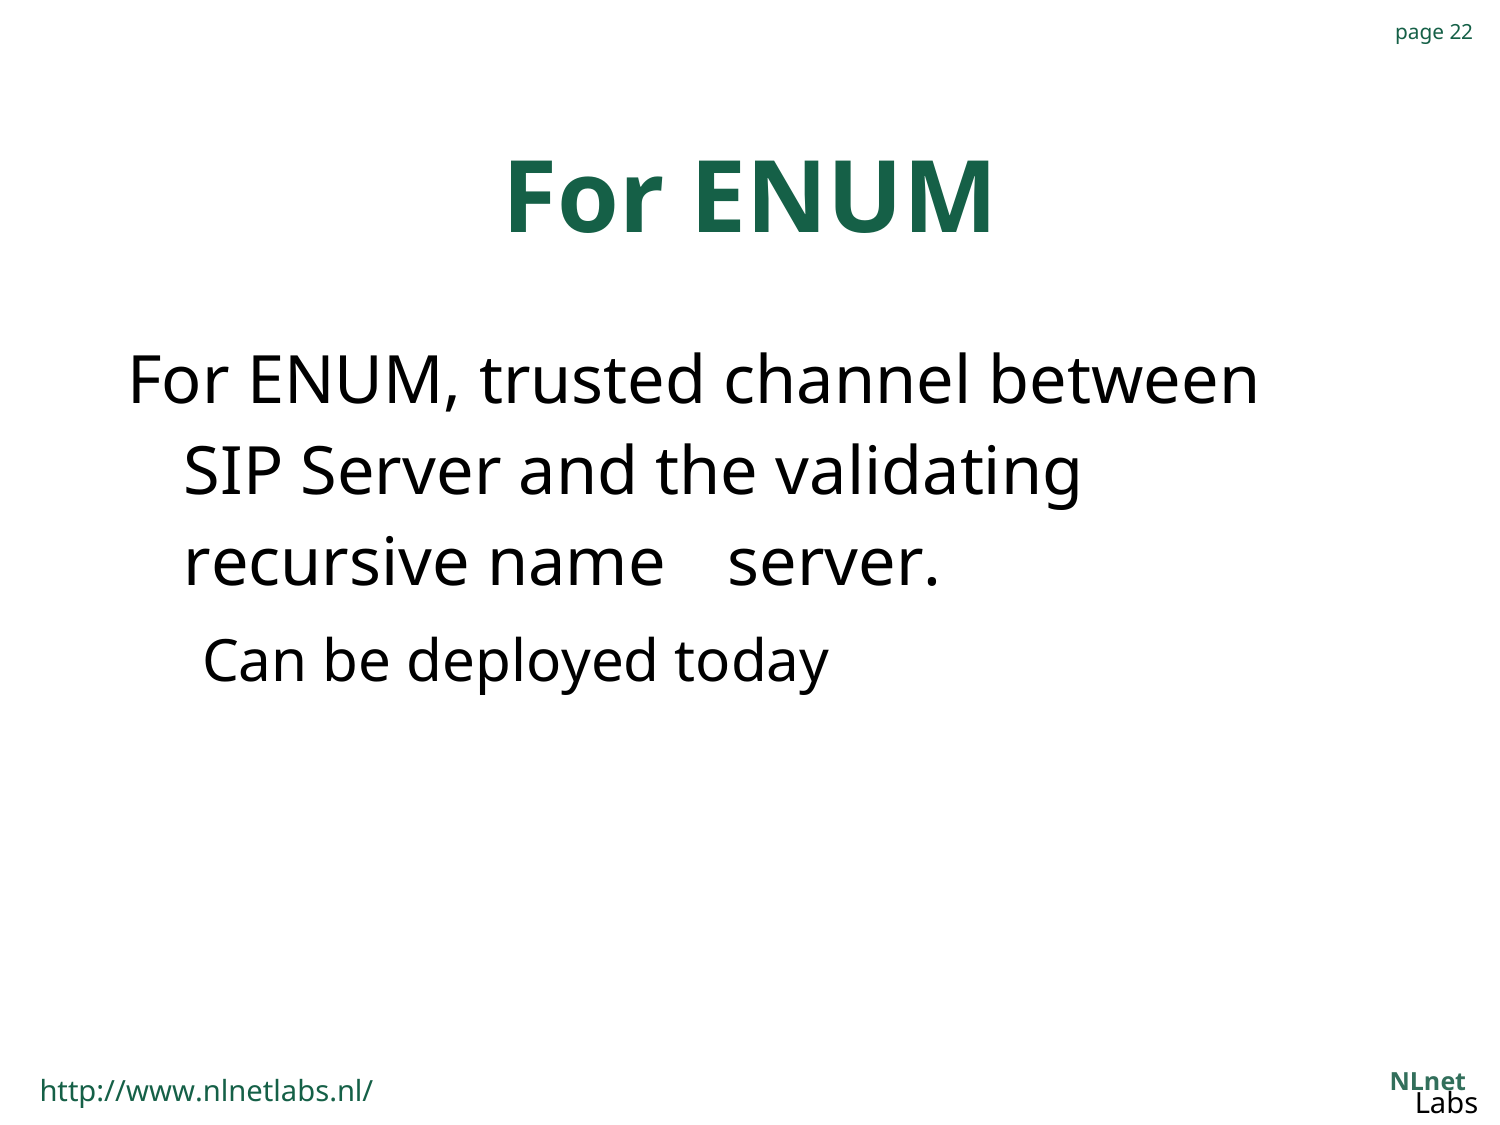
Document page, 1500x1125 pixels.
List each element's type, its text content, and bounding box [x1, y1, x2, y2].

title For ENUM [112, 99, 1388, 288]
list For ENUM, trusted channel between SIP Server and the validating recursive name server. Can be deployed today [112, 324, 1388, 1001]
